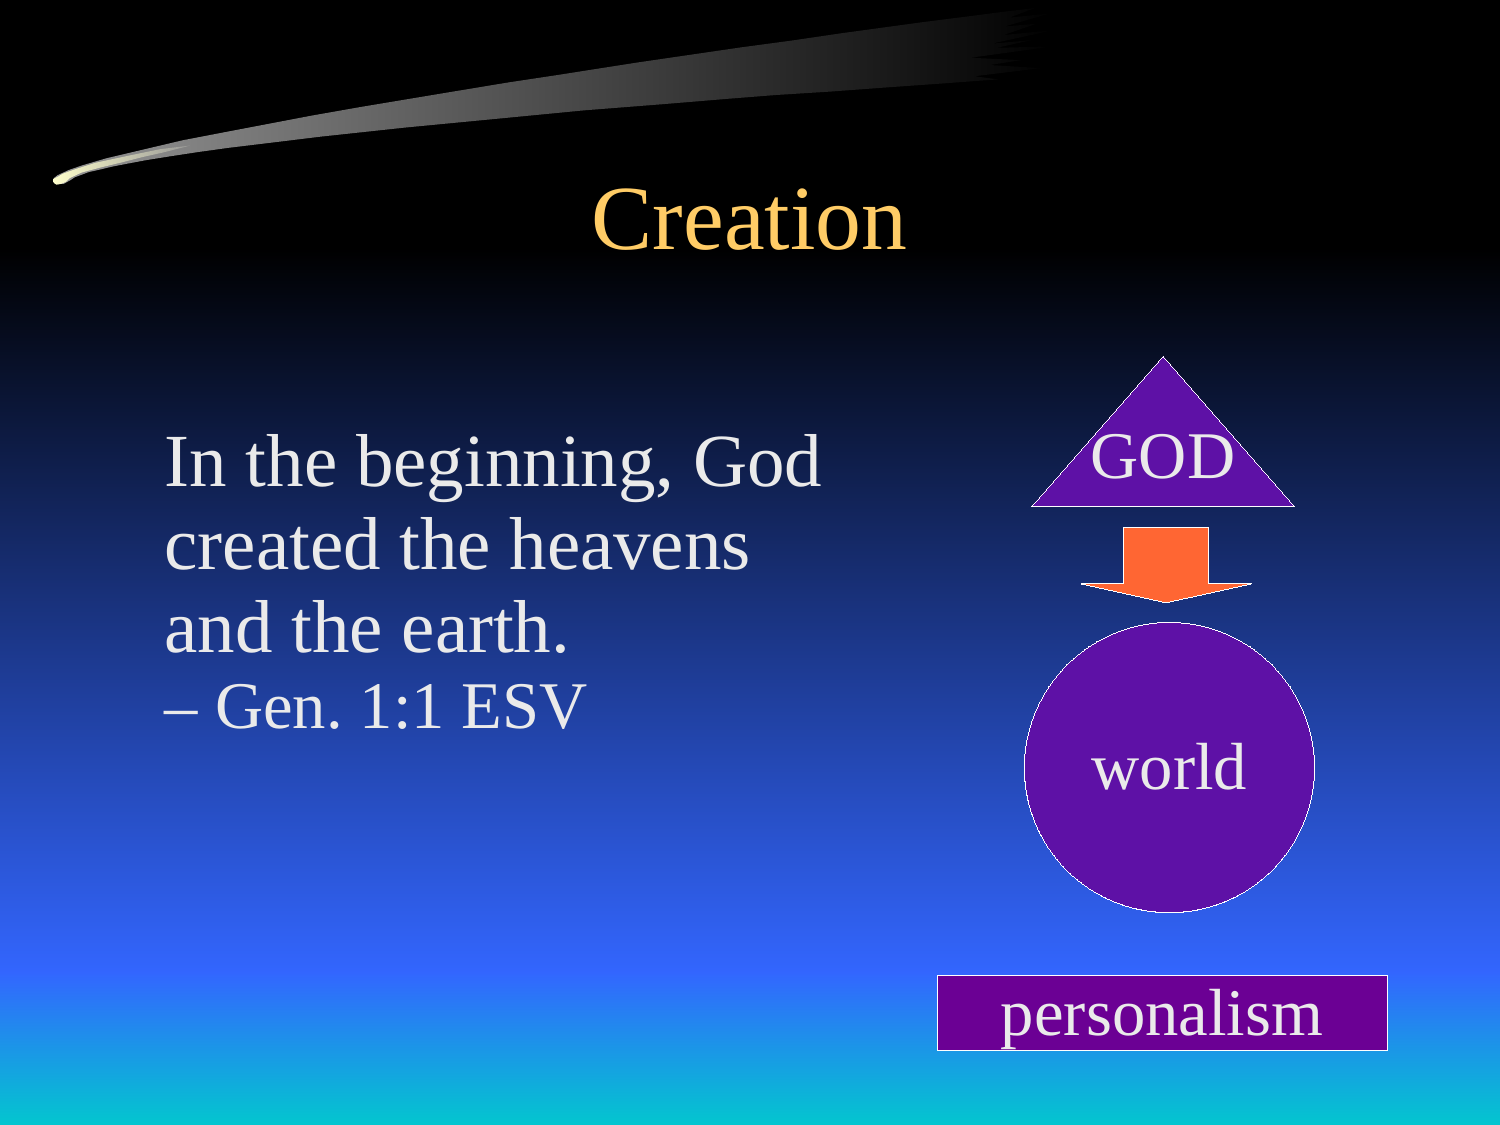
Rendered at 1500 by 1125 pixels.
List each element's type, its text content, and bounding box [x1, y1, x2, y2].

text_box world [1024, 622, 1315, 913]
text_box In the beginning, God created the heavens and the earth. – Gen. 1:1 ESV [150, 412, 863, 751]
text_box personalism [937, 975, 1388, 1051]
title Creation [112, 124, 1388, 313]
text_box GOD [1031, 356, 1295, 507]
text_box [1081, 527, 1252, 603]
